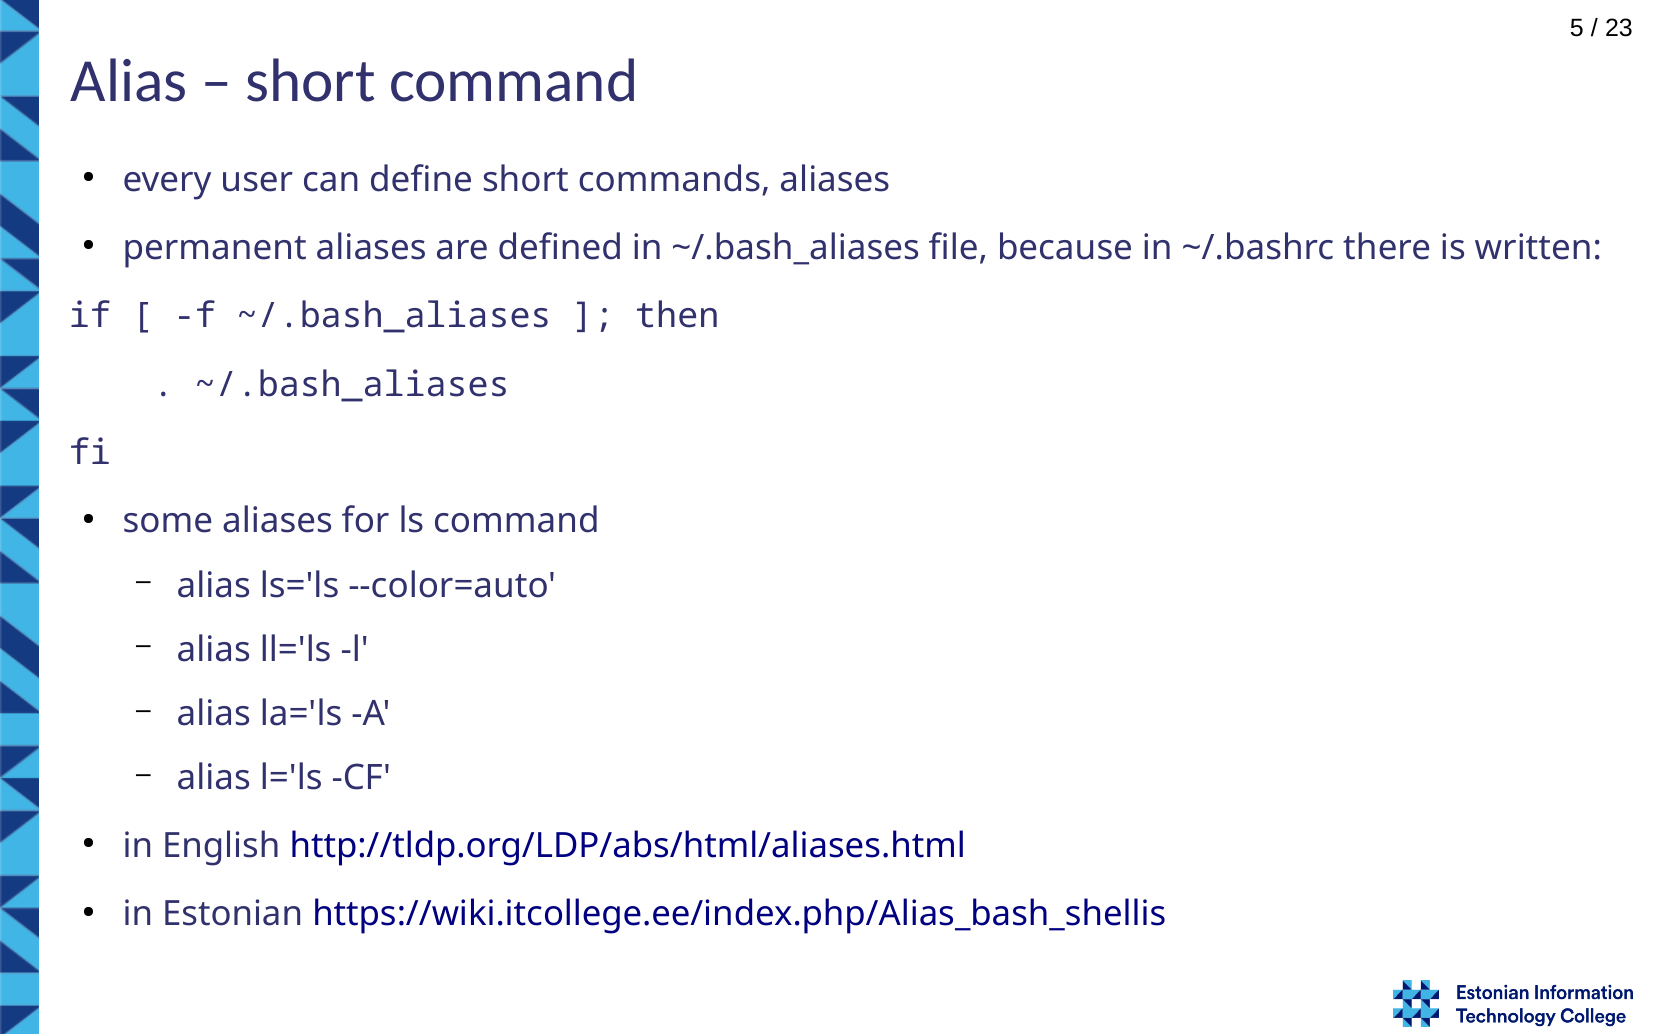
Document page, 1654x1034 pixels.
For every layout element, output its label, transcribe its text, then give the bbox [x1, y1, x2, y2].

title Alias – short command [70, 41, 1630, 130]
picture [1393, 980, 1633, 1027]
list every user can define short commands, aliases permanent aliases are defined in ~/.bash_aliases file, because in ~/.bashrc there is written: if [ -f ~/.bash_aliases ]; then . ~/.bash_aliases fi some aliases for ls command alias ls='ls --color=auto' alias ll='ls -l' alias la='ls -A' alias l='ls -CF' in English http://tldp.org/LDP/abs/html/aliases.html in Estonian https://wiki.itcollege.ee/index.php/Alias_bash_shellis [68, 153, 1630, 957]
